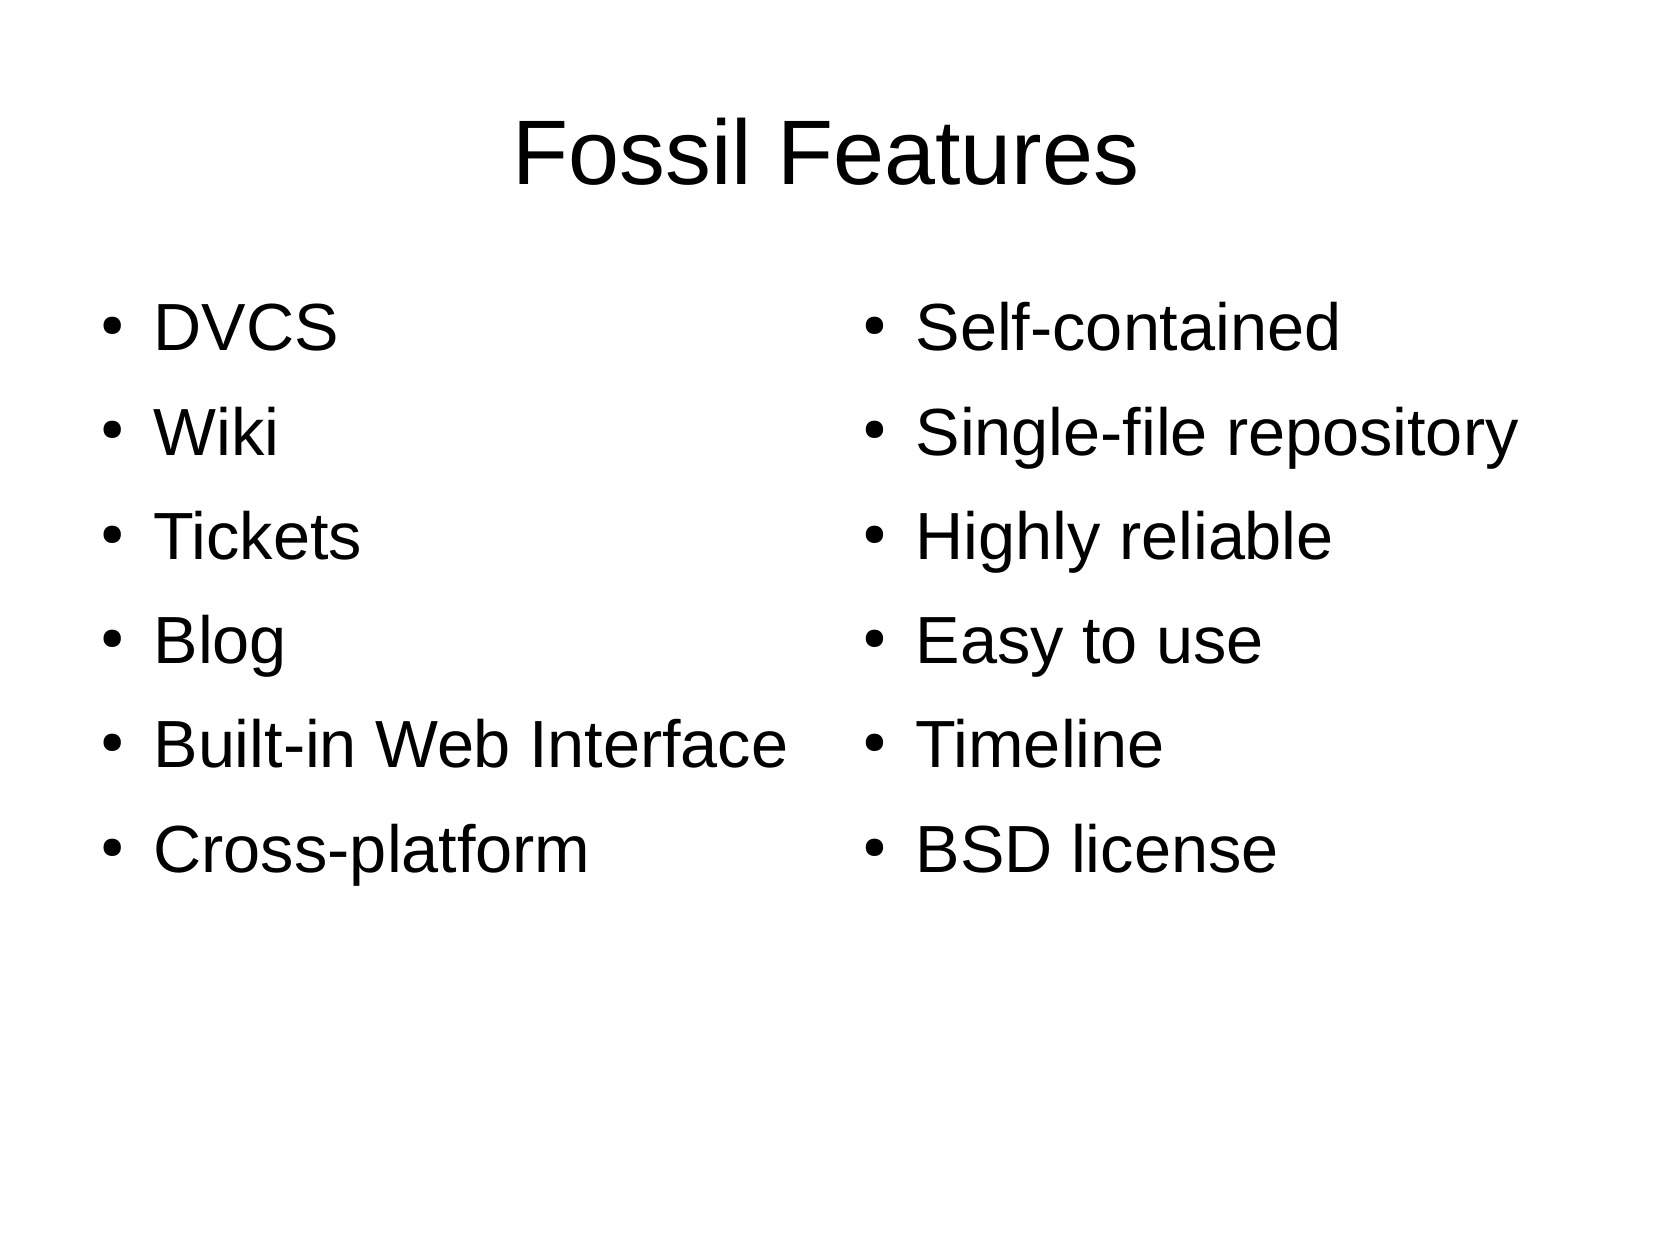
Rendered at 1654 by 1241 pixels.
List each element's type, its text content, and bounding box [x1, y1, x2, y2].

list Self-contained Single-file repository Highly reliable Easy to use Timeline BSD license [844, 290, 1571, 1010]
title Fossil Features [82, 49, 1571, 257]
list DVCS Wiki Tickets Blog Built-in Web Interface Cross-platform [82, 290, 809, 1010]
